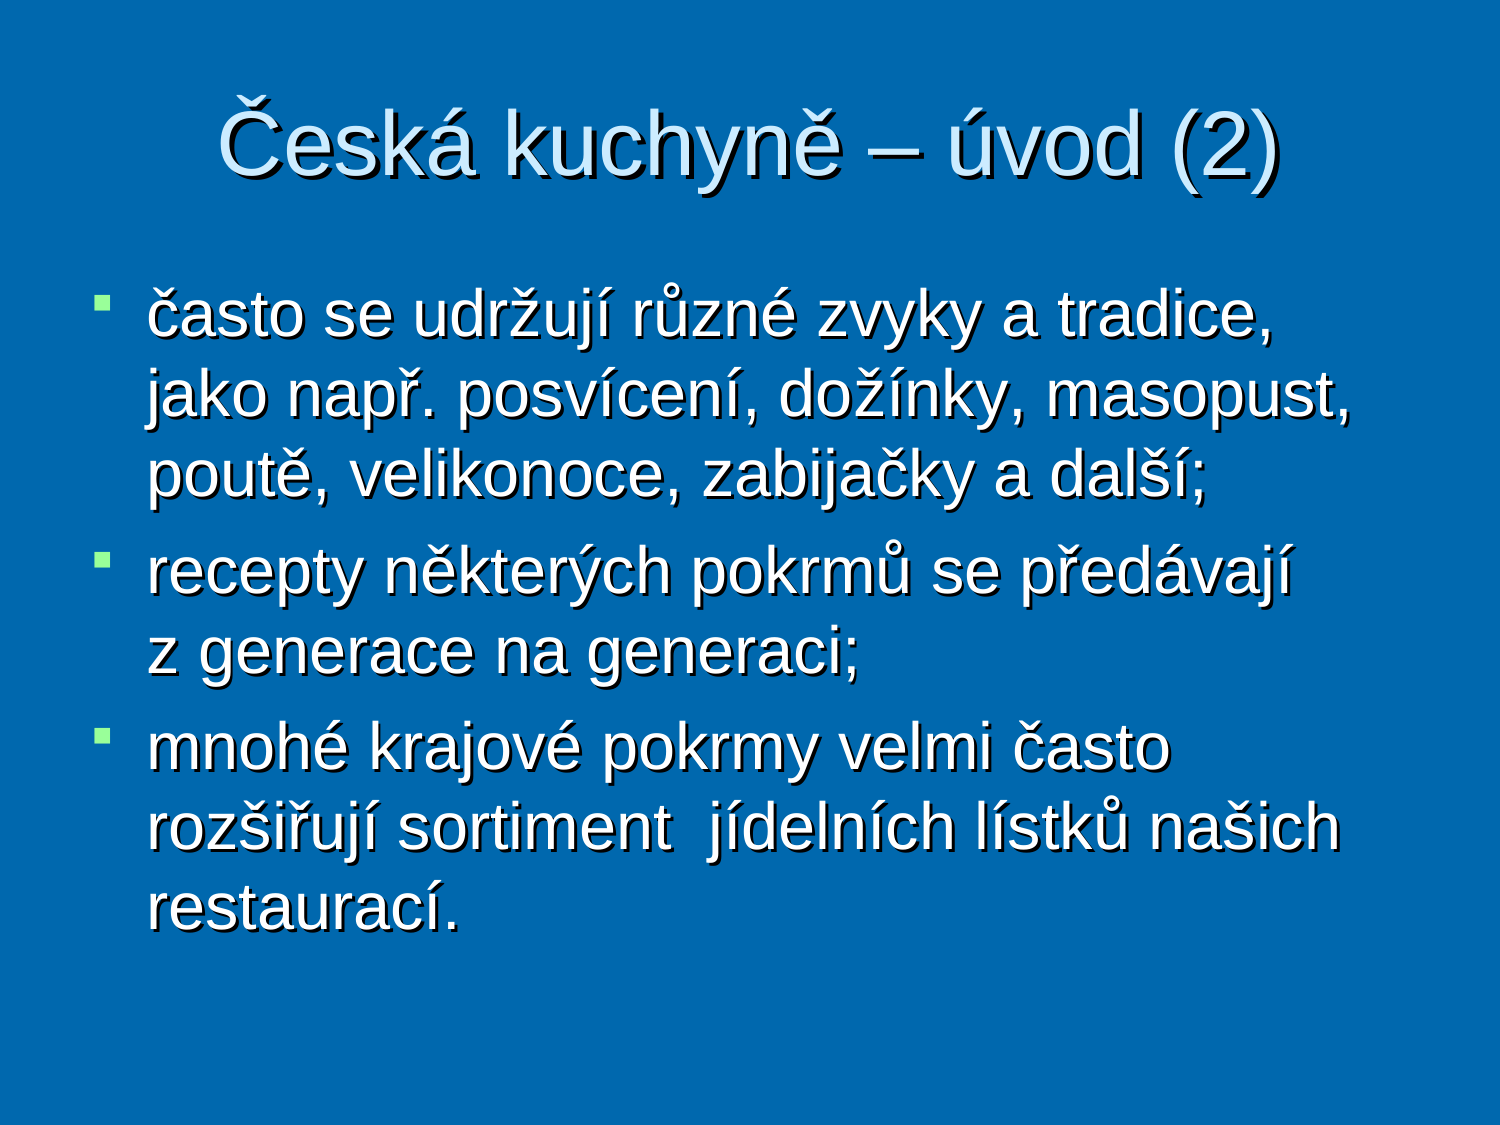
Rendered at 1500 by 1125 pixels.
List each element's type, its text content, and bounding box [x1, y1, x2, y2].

title Česká kuchyně – úvod (2) [75, 45, 1426, 233]
list často se udržují různé zvyky a tradice, jako např. posvícení, dožínky, masopust, poutě, velikonoce, zabijačky a další; recepty některých pokrmů se předávají z generace na generaci; mnohé krajové pokrmy velmi často rozšiřují sortiment jídelních lístků našich restaurací. [75, 262, 1426, 1006]
